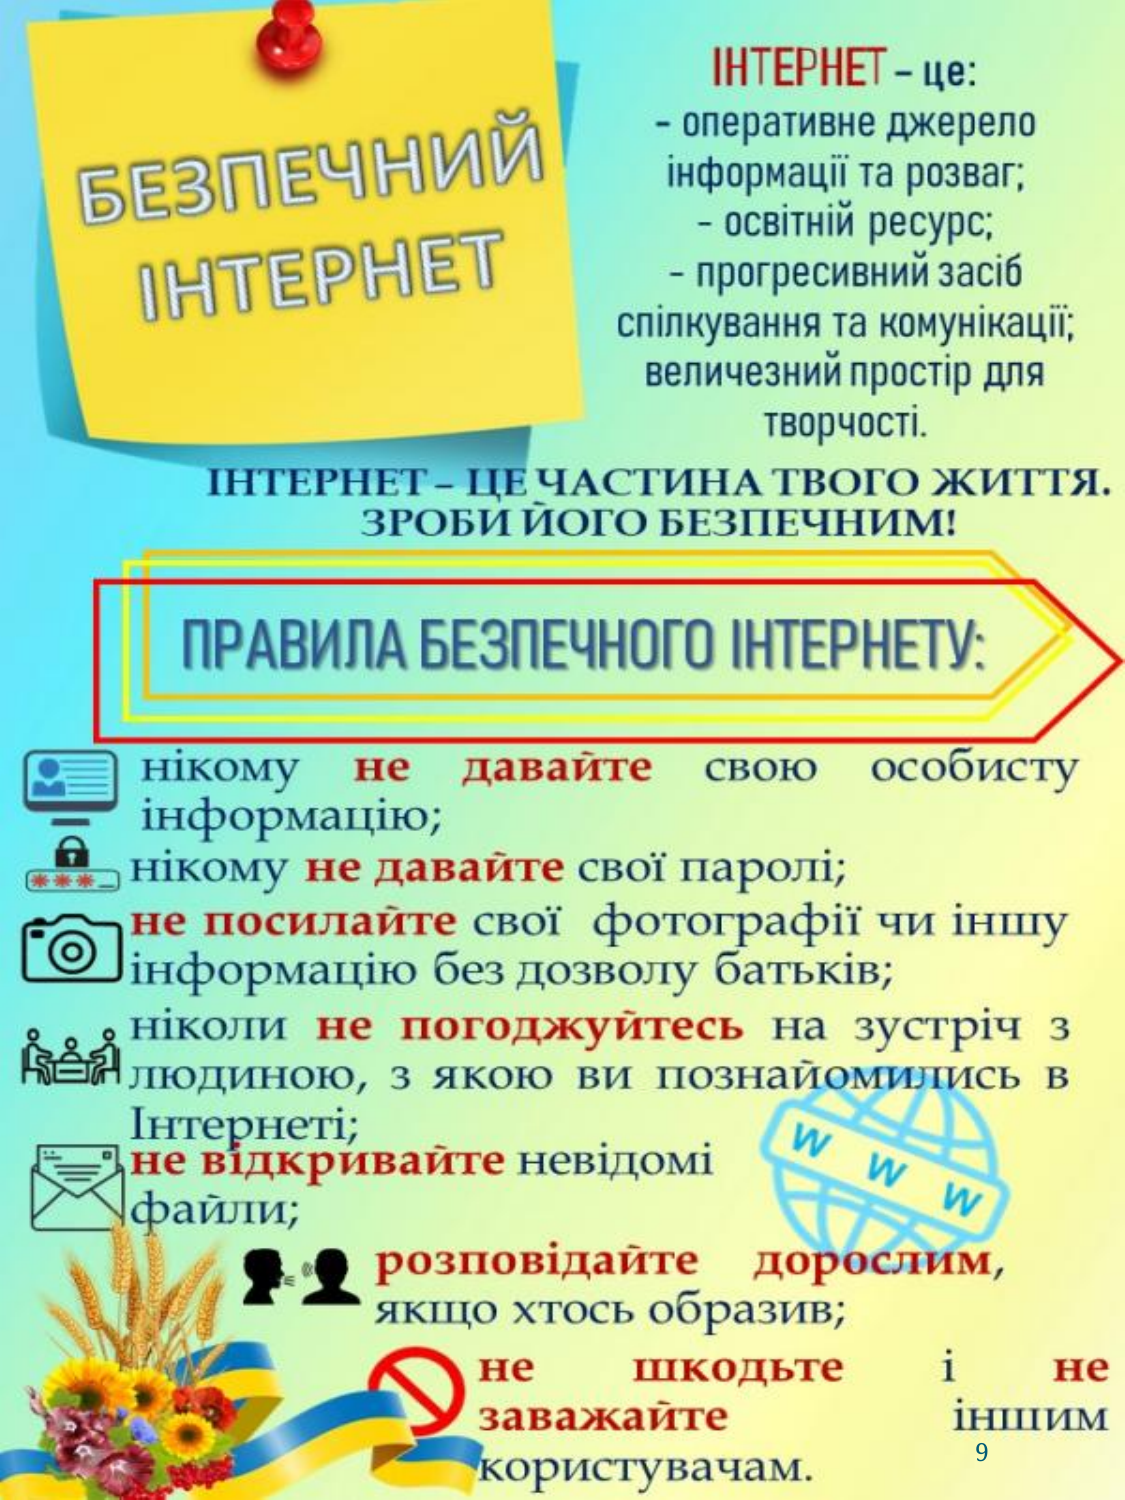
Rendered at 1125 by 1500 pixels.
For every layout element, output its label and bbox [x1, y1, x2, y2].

picture [0, 0, 1125, 1500]
text_box [975, 1390, 1069, 1471]
